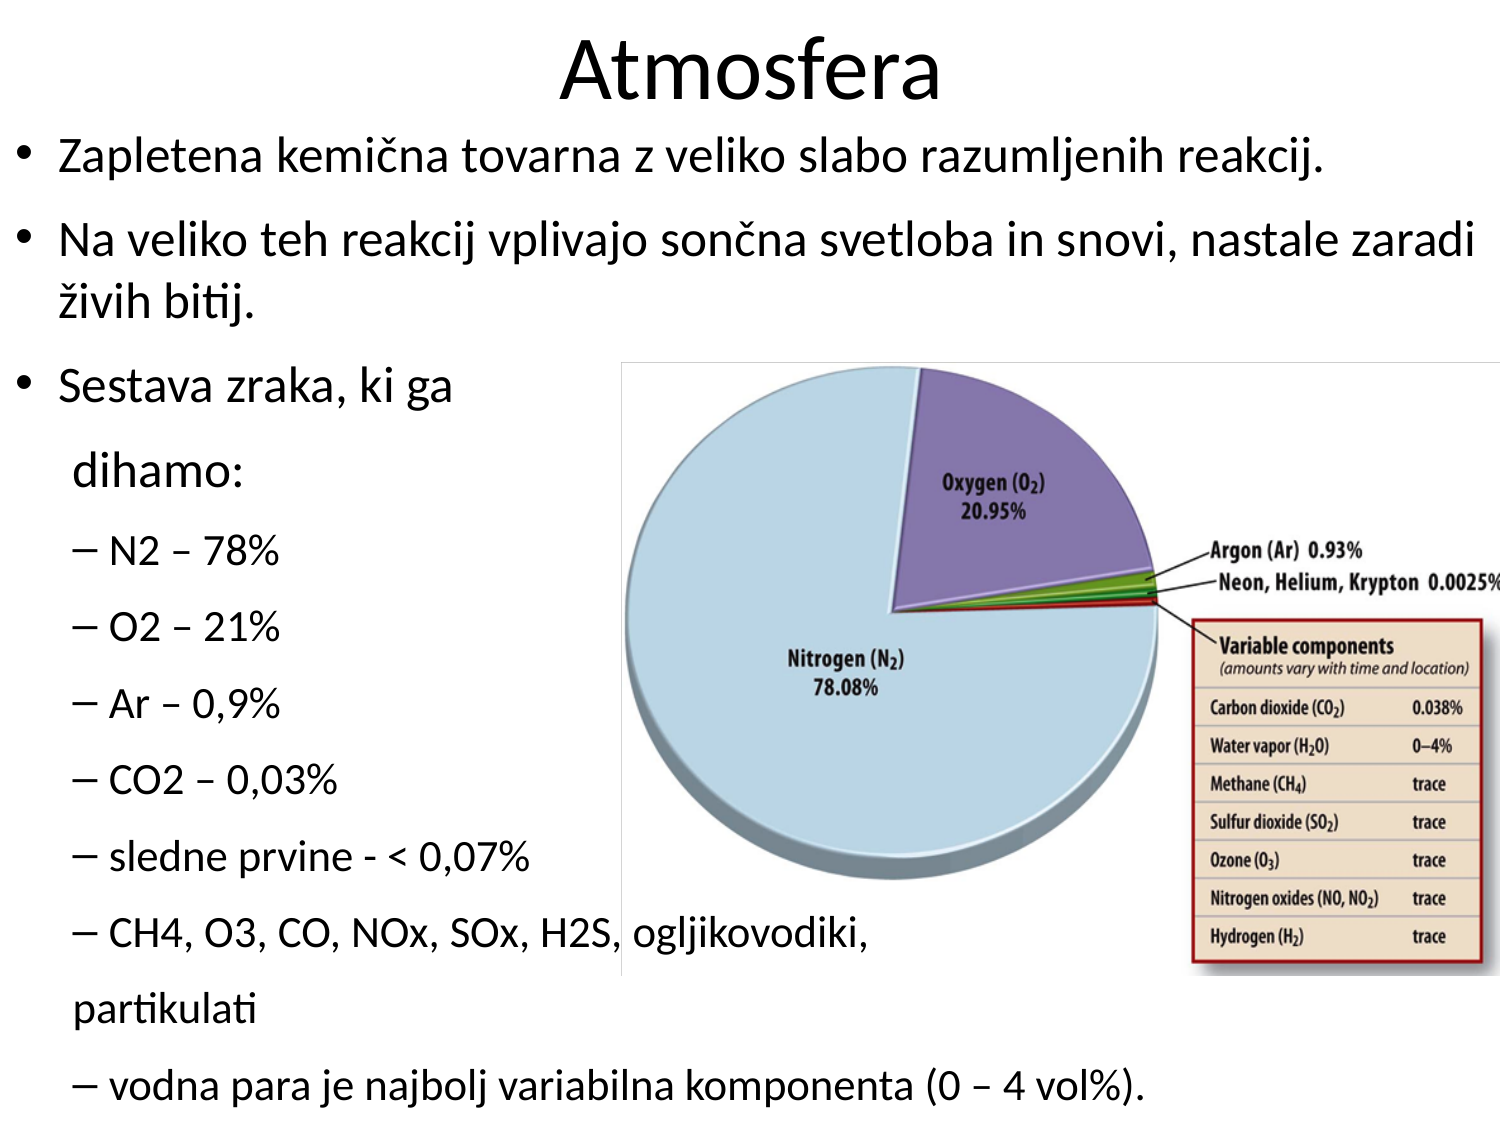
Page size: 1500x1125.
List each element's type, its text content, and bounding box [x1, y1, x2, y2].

title Atmosfera [76, 0, 1427, 113]
list Zapletena kemična tovarna z veliko slabo razumljenih reakcij. Na veliko teh reakcij vplivajo sončna svetloba in snovi, nastale zaradi živih bitij. Sestava zraka, ki ga dihamo: N2 – 78% O2 – 21% Ar – 0,9% CO2 – 0,03% sledne prvine - < 0,07% CH4, O3, CO, NOx, SOx, H2S, ogljikovodiki, partikulati vodna para je najbolj variabilna komponenta (0 – 4 vol%). [0, 113, 1500, 1125]
